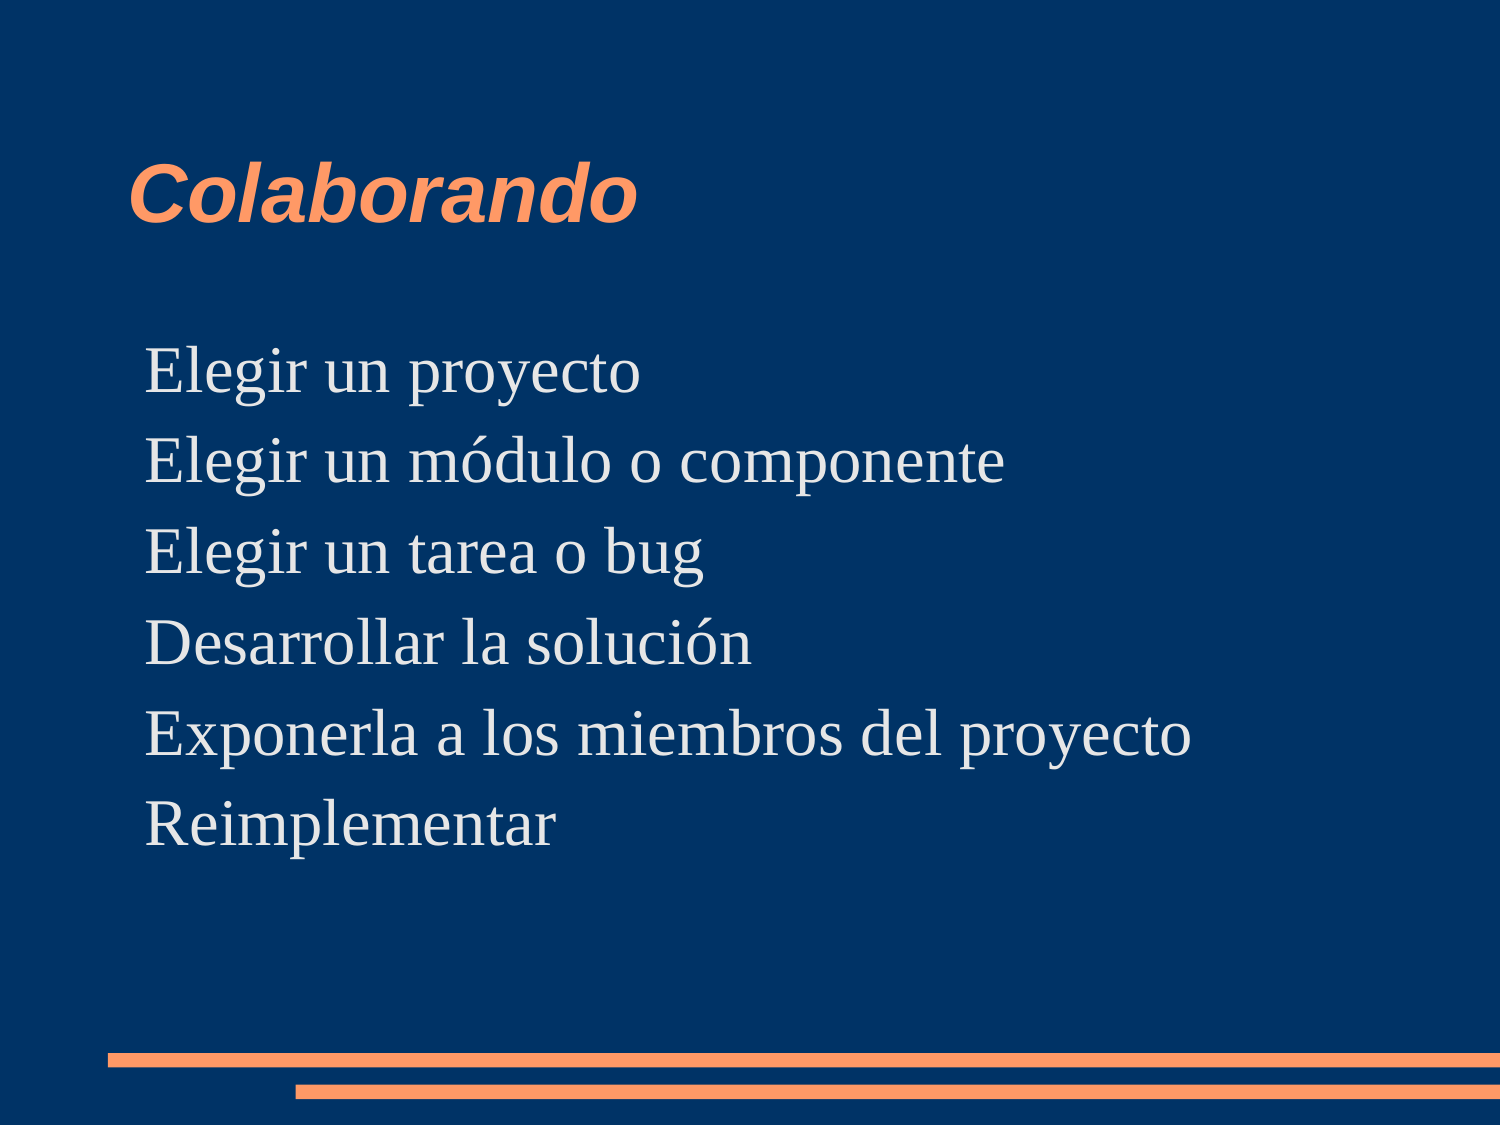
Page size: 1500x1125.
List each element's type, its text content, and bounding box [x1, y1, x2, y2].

list Elegir un proyecto Elegir un módulo o componente Elegir un tarea o bug Desarrollar la solución Exponerla a los miembros del proyecto Reimplementar [112, 324, 1388, 1001]
title Colaborando [112, 99, 1388, 288]
